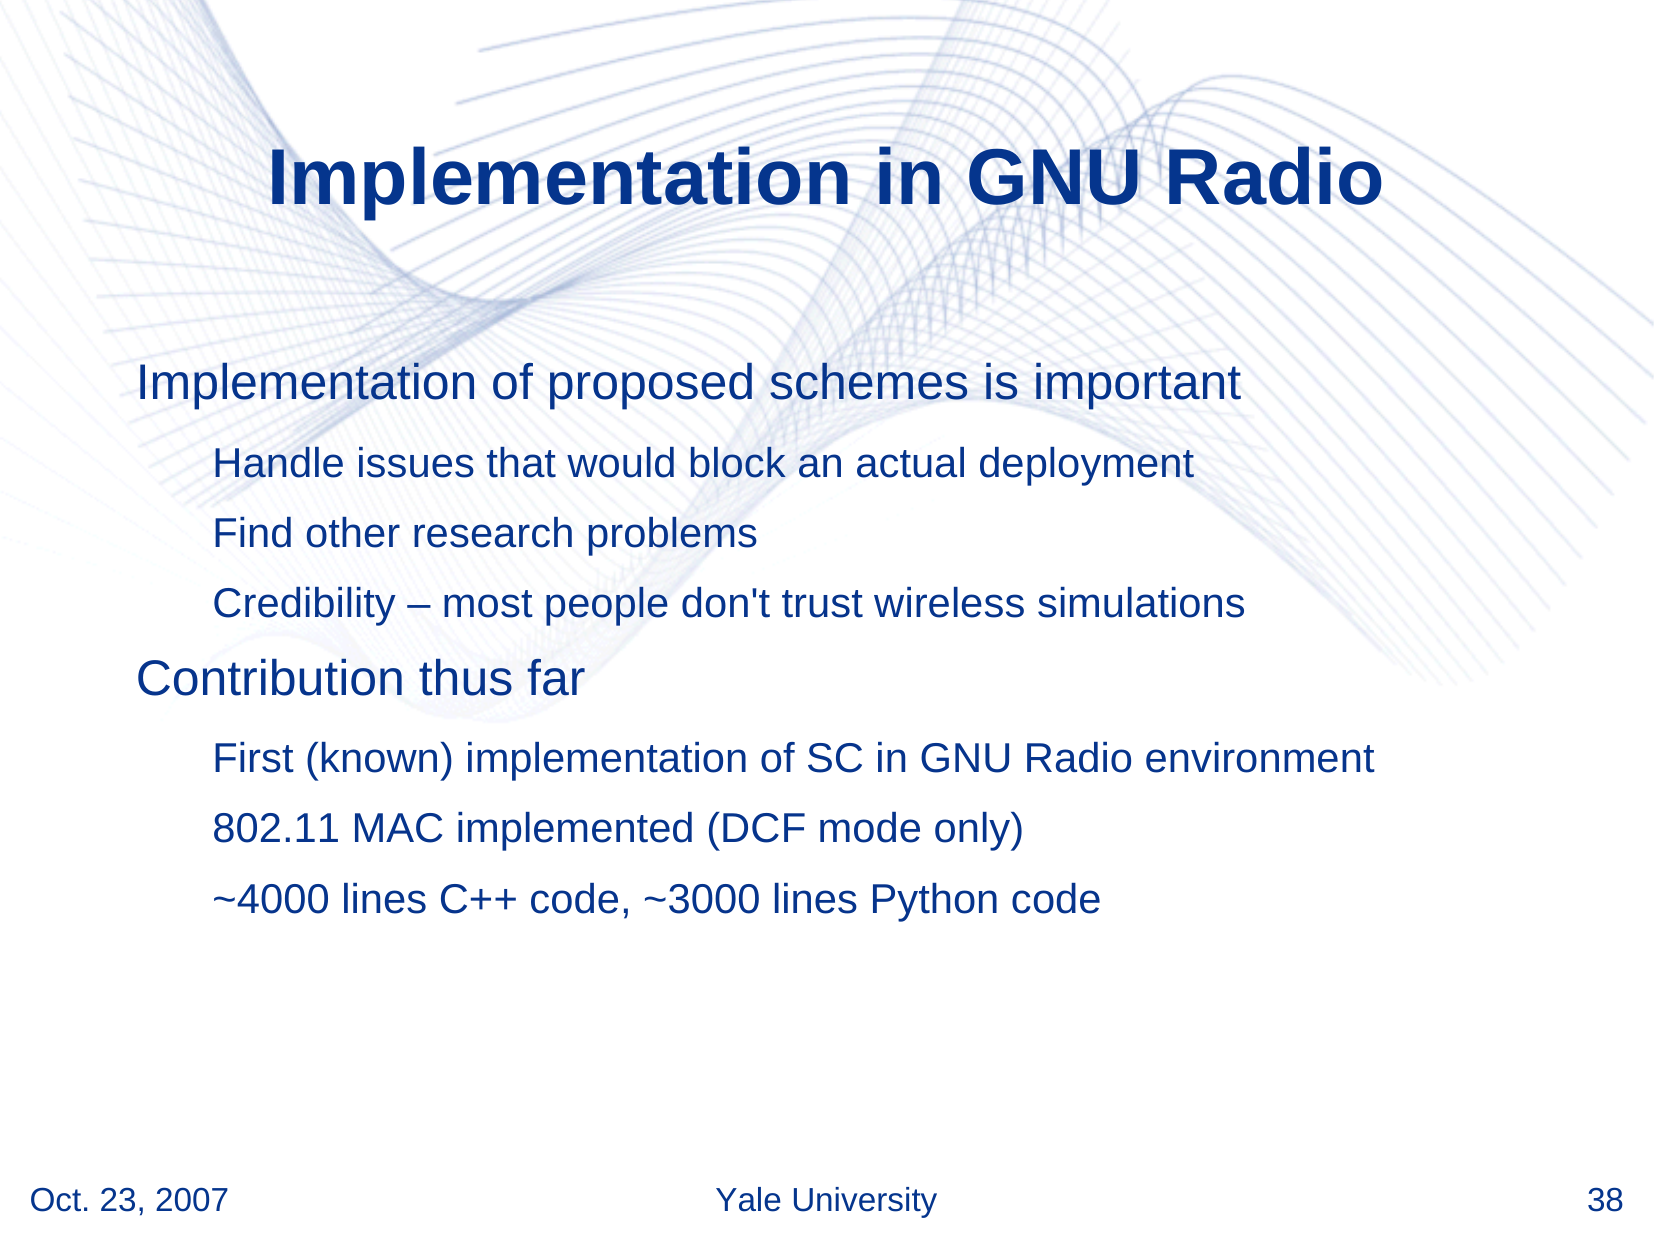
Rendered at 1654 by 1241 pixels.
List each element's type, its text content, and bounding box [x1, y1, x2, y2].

list Implementation of proposed schemes is important Handle issues that would block an actual deployment Find other research problems Credibility – most people don't trust wireless simulations Contribution thus far First (known) implementation of SC in GNU Radio environment 802.11 MAC implemented (DCF mode only) ~4000 lines C++ code, ~3000 lines Python code [118, 354, 1536, 1108]
title Implementation in GNU Radio [118, 66, 1536, 288]
picture [0, 0, 1654, 1241]
